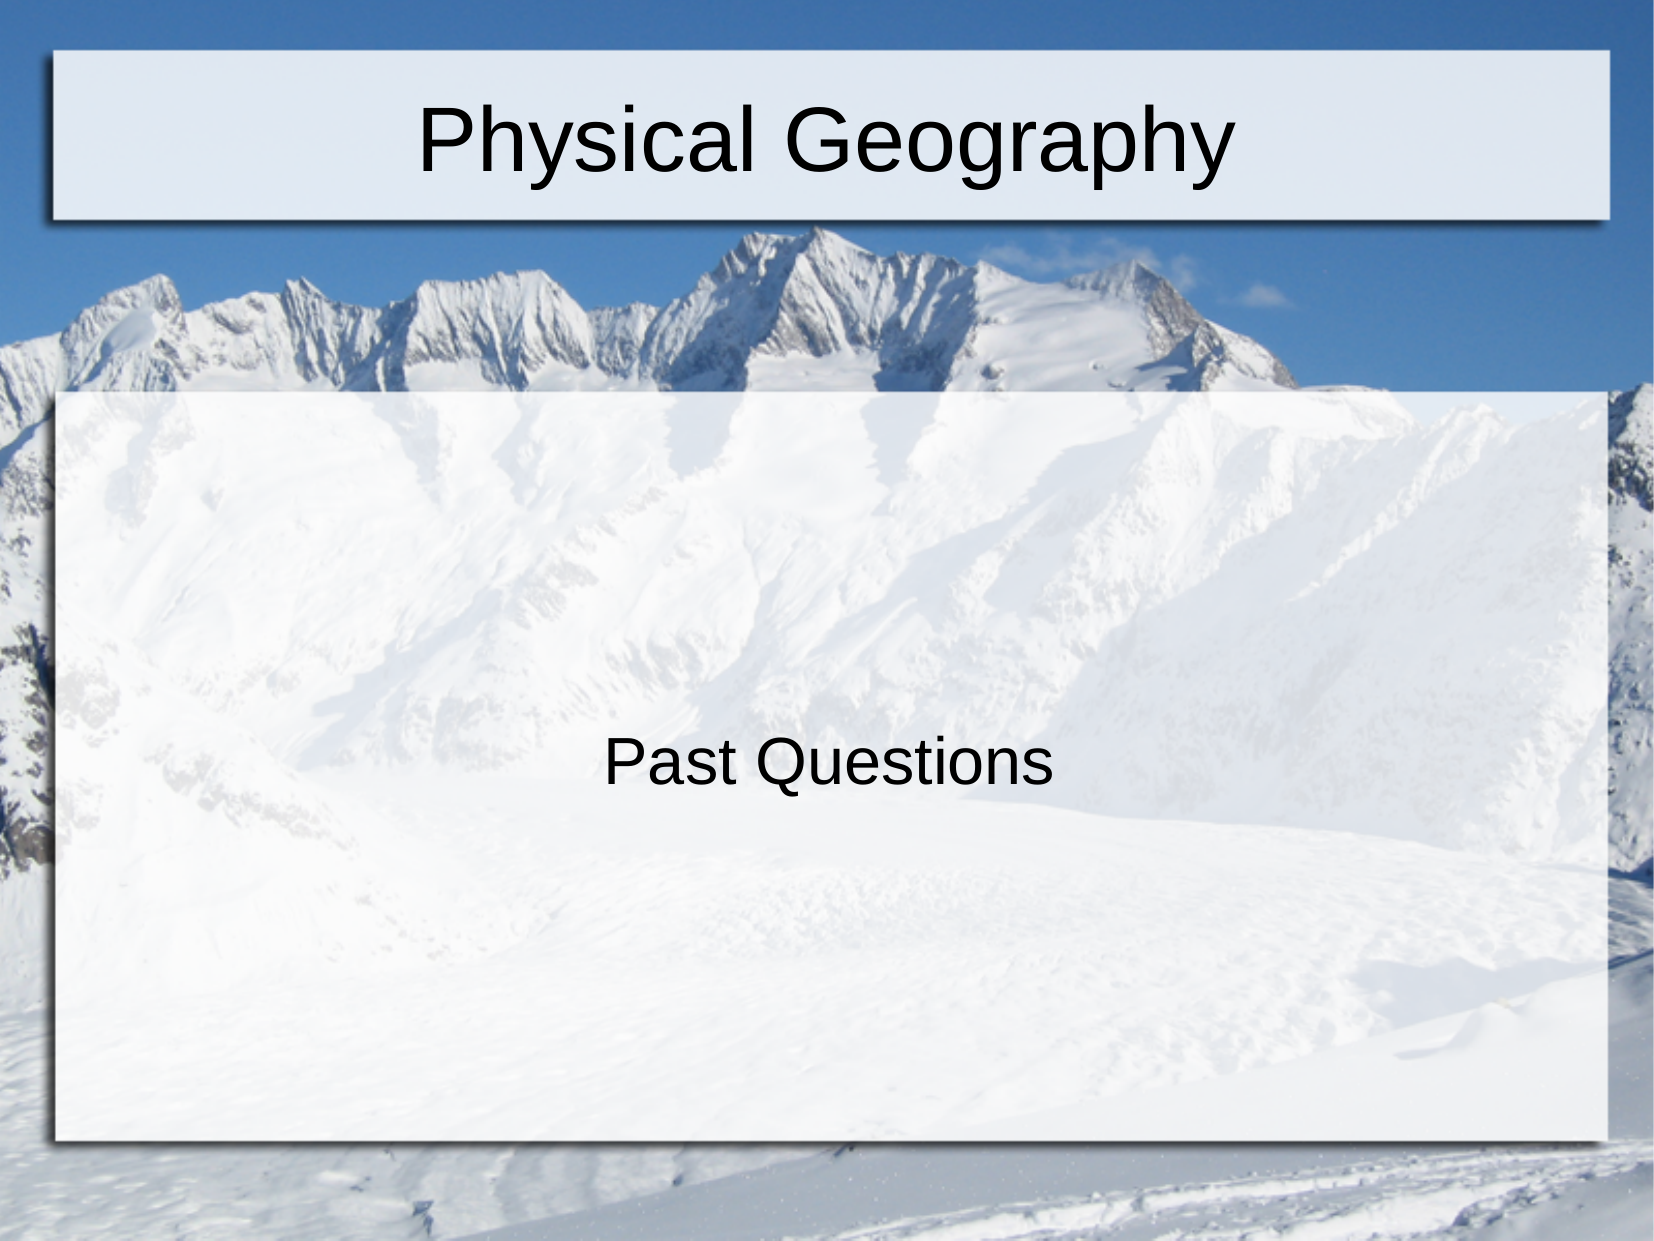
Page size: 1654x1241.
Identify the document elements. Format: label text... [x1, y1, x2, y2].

picture [0, 0, 1654, 1241]
title Physical Geography [59, 68, 1595, 212]
subtitle Past Questions [88, 420, 1571, 1102]
